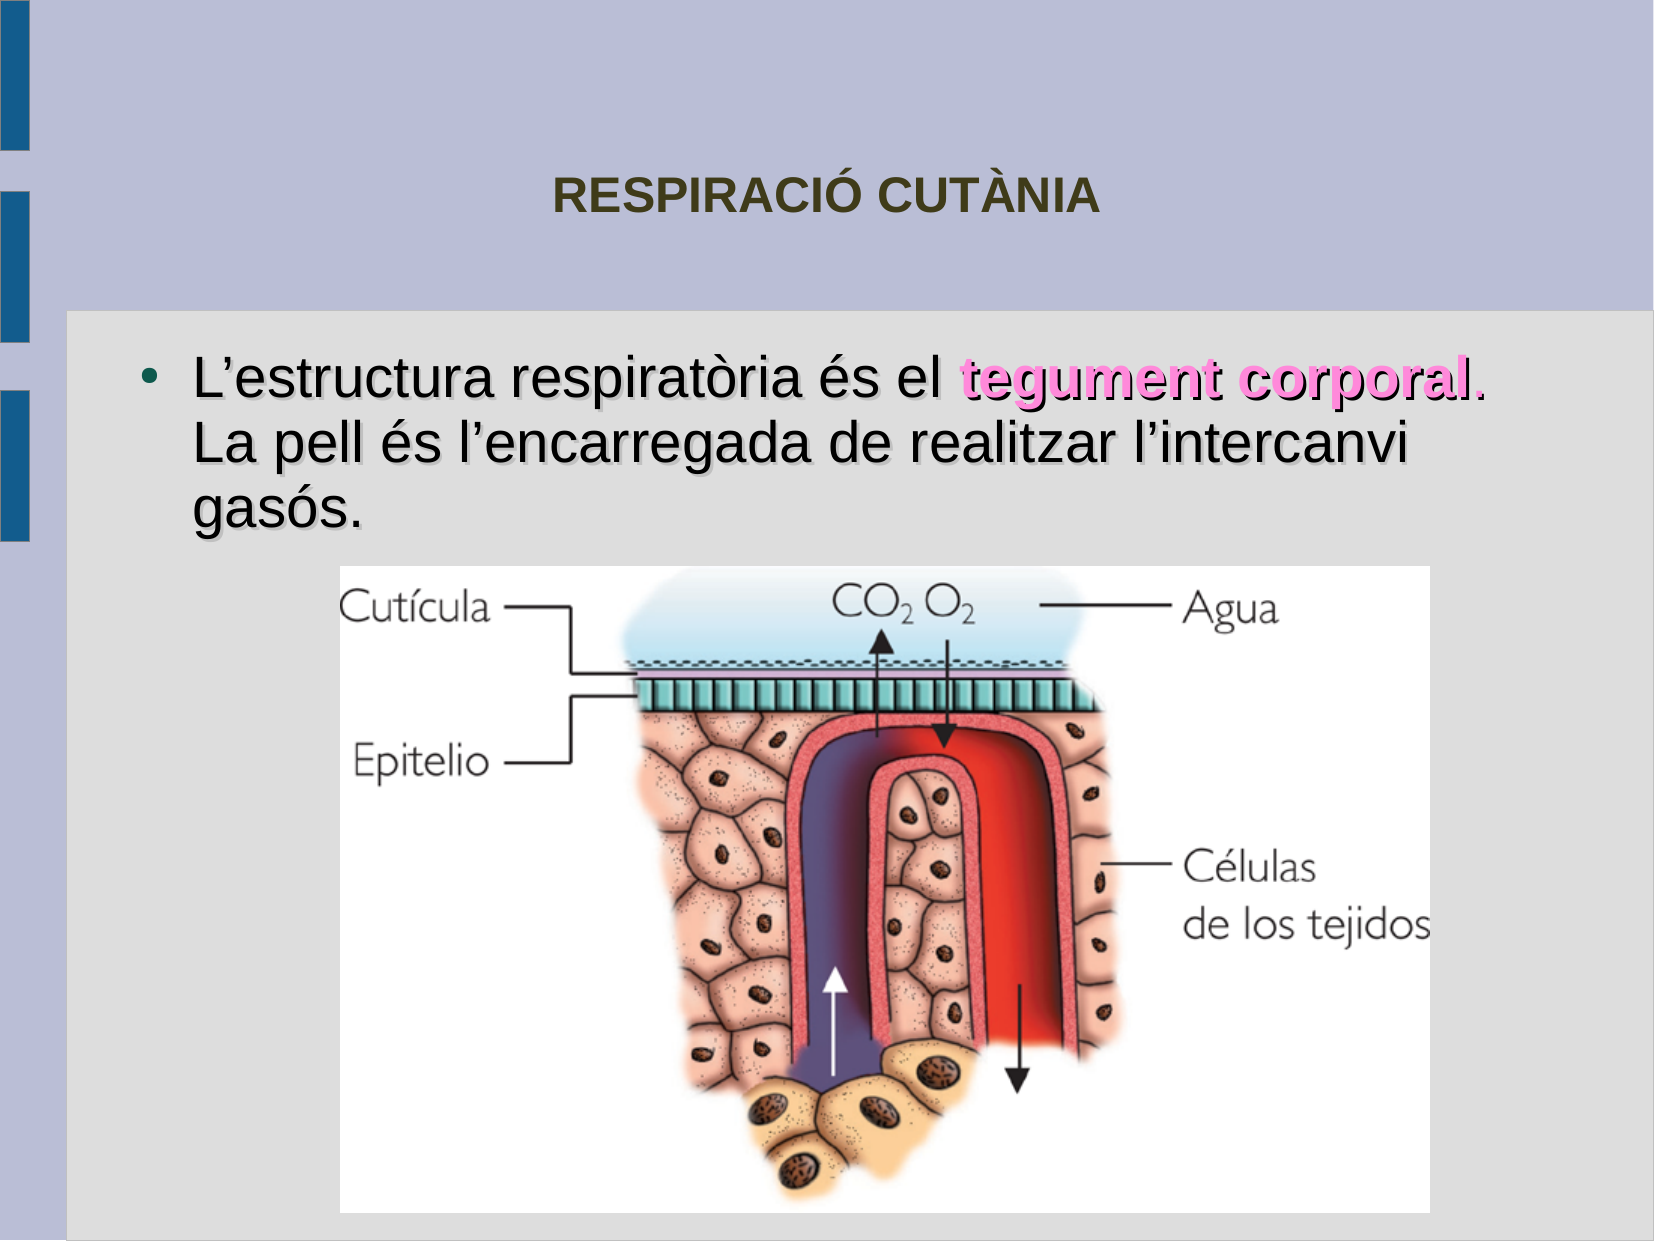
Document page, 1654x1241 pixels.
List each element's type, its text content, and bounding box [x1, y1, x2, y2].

list L’estructura respiratòria és el tegument corporal. La pell és l’encarregada de realitzar l’intercanvi gasós. [121, 344, 1534, 1127]
title RESPIRACIÓ CUTÀNIA [121, 91, 1534, 299]
picture [340, 566, 1430, 1213]
